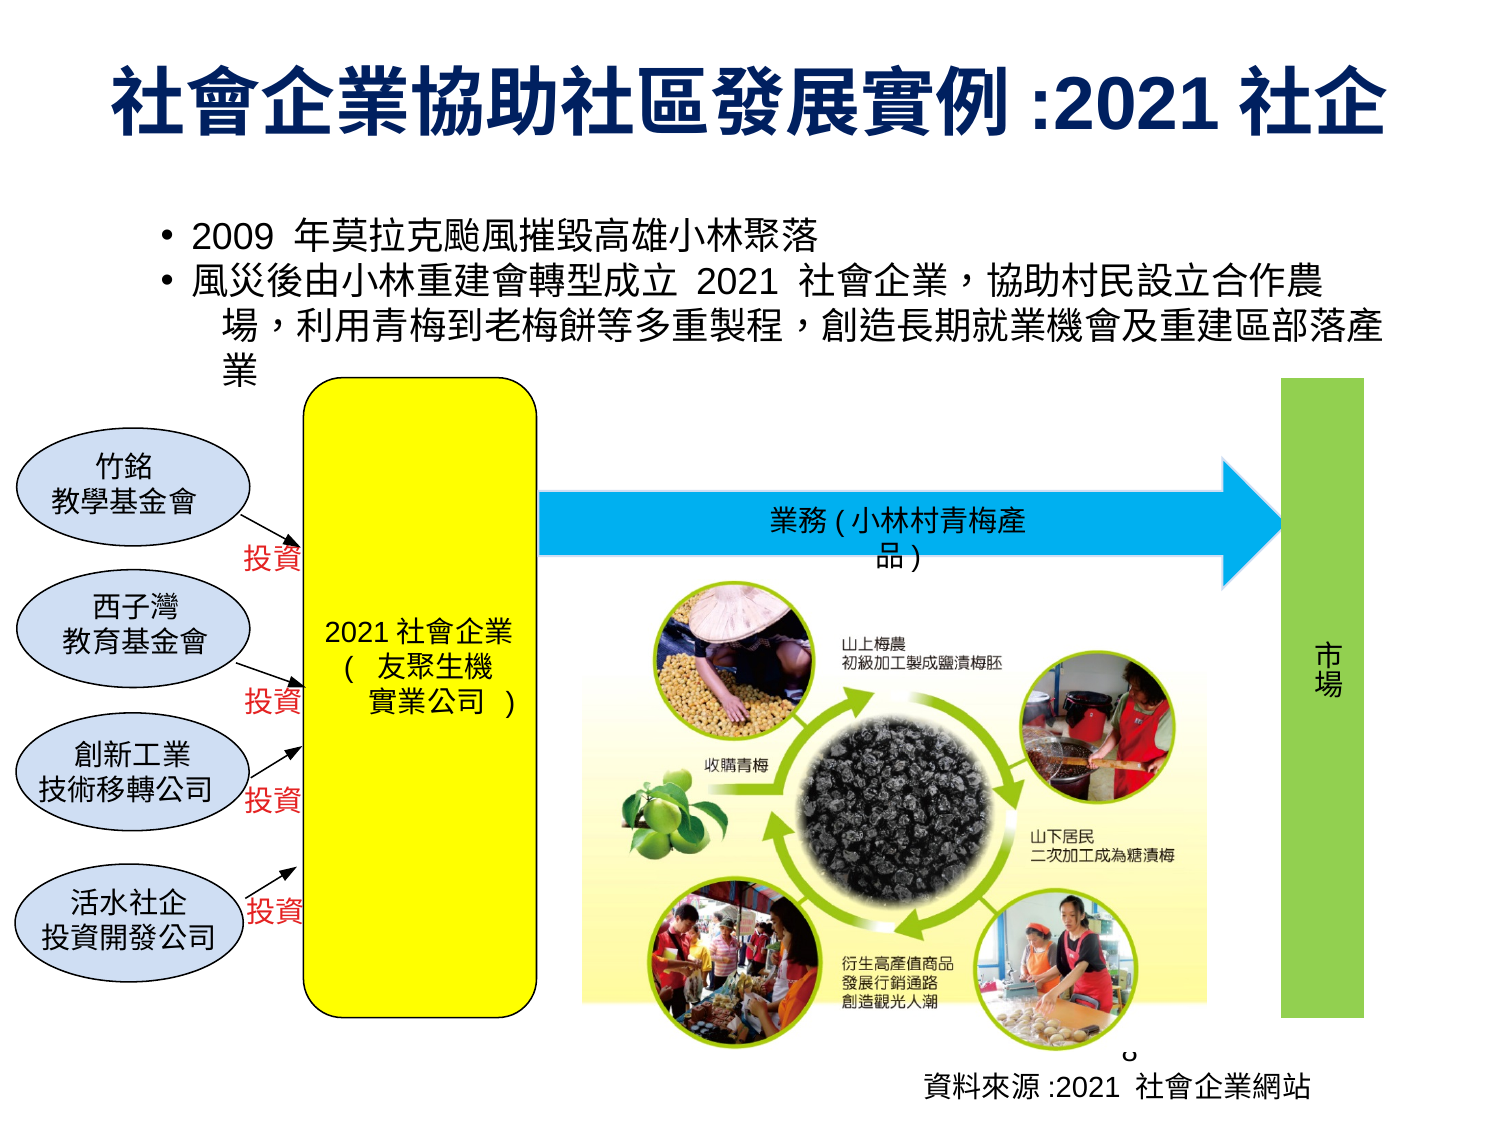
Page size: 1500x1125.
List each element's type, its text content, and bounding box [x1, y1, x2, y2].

text_box 資料來源:2021 社會企業網站 [881, 1061, 1354, 1112]
text_box 活水社企 投資開發公司 [3, 877, 255, 964]
text_box [53, 815, 212, 831]
text_box 投資 [211, 532, 335, 580]
text_box [47, 527, 219, 546]
text_box 投資 [212, 774, 335, 822]
text_box 竹銘 教學基金會 [0, 441, 250, 527]
text_box [54, 712, 211, 728]
text_box [262, 377, 537, 1018]
text_box [47, 964, 212, 982]
text_box 創新工業 技術移轉公司 [7, 728, 259, 815]
title 社會企業協助社區發展實例:2021社企 [0, 19, 1500, 180]
text_box 2021社會企業 ( 友聚生機 實業公司 ) [305, 605, 533, 727]
text_box 7 [1106, 1024, 1457, 1103]
text_box 2009 年莫拉克颱風摧毀高雄小林聚落 風災後由小林重建會轉型成立 2021 社會企業，協助村民設立合作農場，利用青梅到老梅餅等多重製程，創造長期就業機會及重建區部落產業 [145, 204, 1400, 361]
text_box [57, 864, 201, 877]
text_box 市場 [1287, 625, 1354, 755]
picture [582, 579, 1207, 1052]
text_box 投資 [214, 885, 338, 933]
text_box 業務(小林村青梅產品) [738, 494, 1059, 546]
text_box 投資 [212, 673, 336, 727]
text_box [64, 569, 202, 581]
text_box [60, 428, 207, 441]
text_box [884, 546, 895, 550]
text_box [538, 378, 1364, 1018]
text_box 西子灣 教育基金會 [10, 581, 262, 668]
text_box [46, 668, 220, 688]
